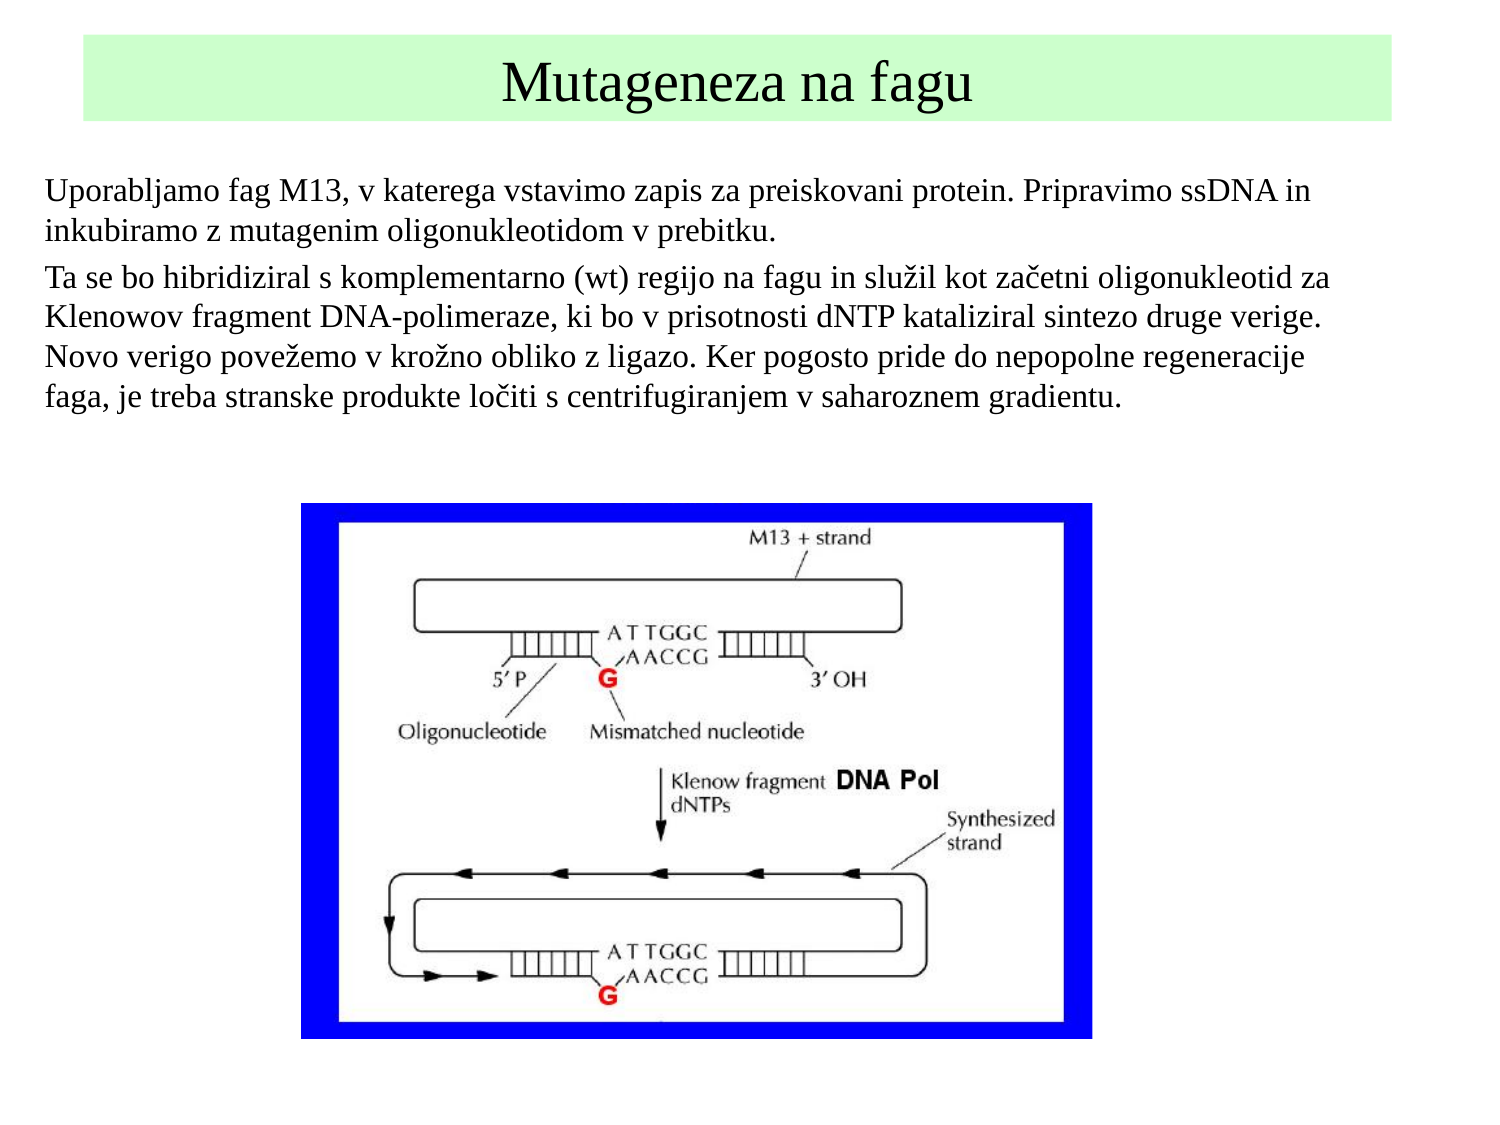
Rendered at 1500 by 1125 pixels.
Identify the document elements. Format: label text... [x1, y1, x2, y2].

picture [301, 503, 1093, 1039]
list Uporabljamo fag M13, v katerega vstavimo zapis za preiskovani protein. Pripravimo ssDNA in inkubiramo z mutagenim oligonukleotidom v prebitku. Ta se bo hibridiziral s komplementarno (wt) regijo na fagu in služil kot začetni oligonukleotid za Klenowov fragment DNA-polimeraze, ki bo v prisotnosti dNTP kataliziral sintezo druge verige. Novo verigo povežemo v krožno obliko z ligazo. Ker pogosto pride do nepopolne regeneracije faga, je treba stranske produkte ločiti s centrifugiranjem v saharoznem gradientu. [29, 160, 1365, 539]
title Mutageneza na fagu [83, 34, 1392, 122]
